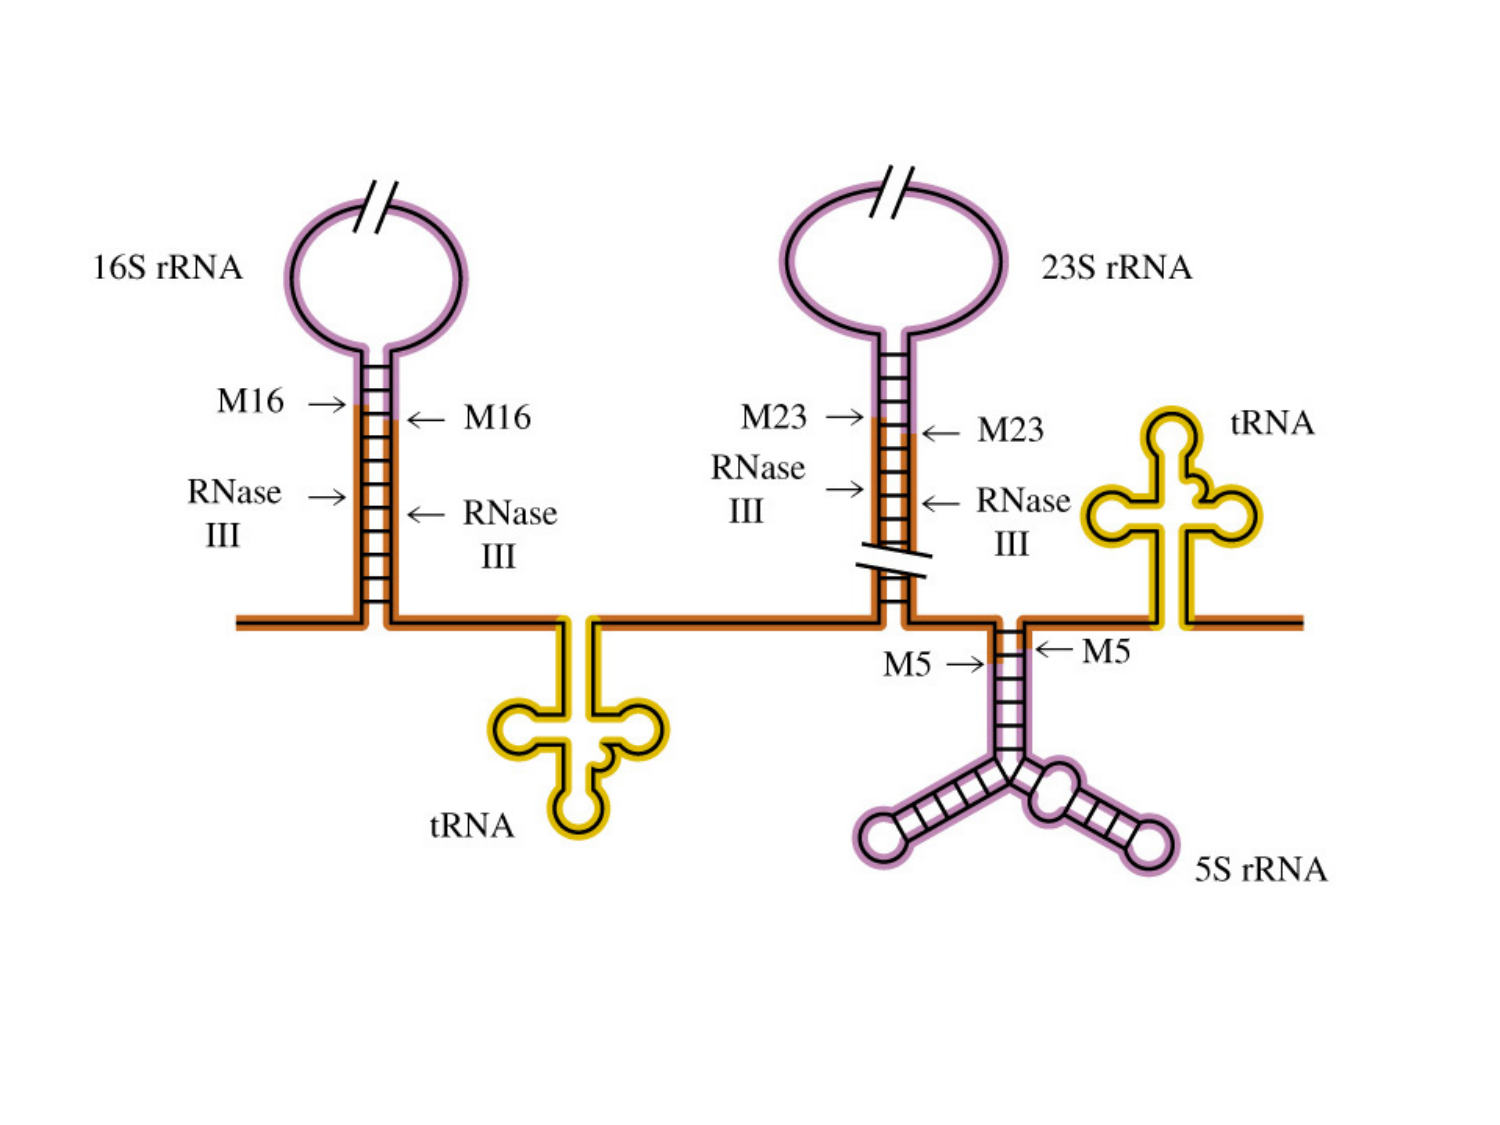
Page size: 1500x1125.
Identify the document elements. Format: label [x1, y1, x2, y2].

picture [88, 160, 1336, 899]
